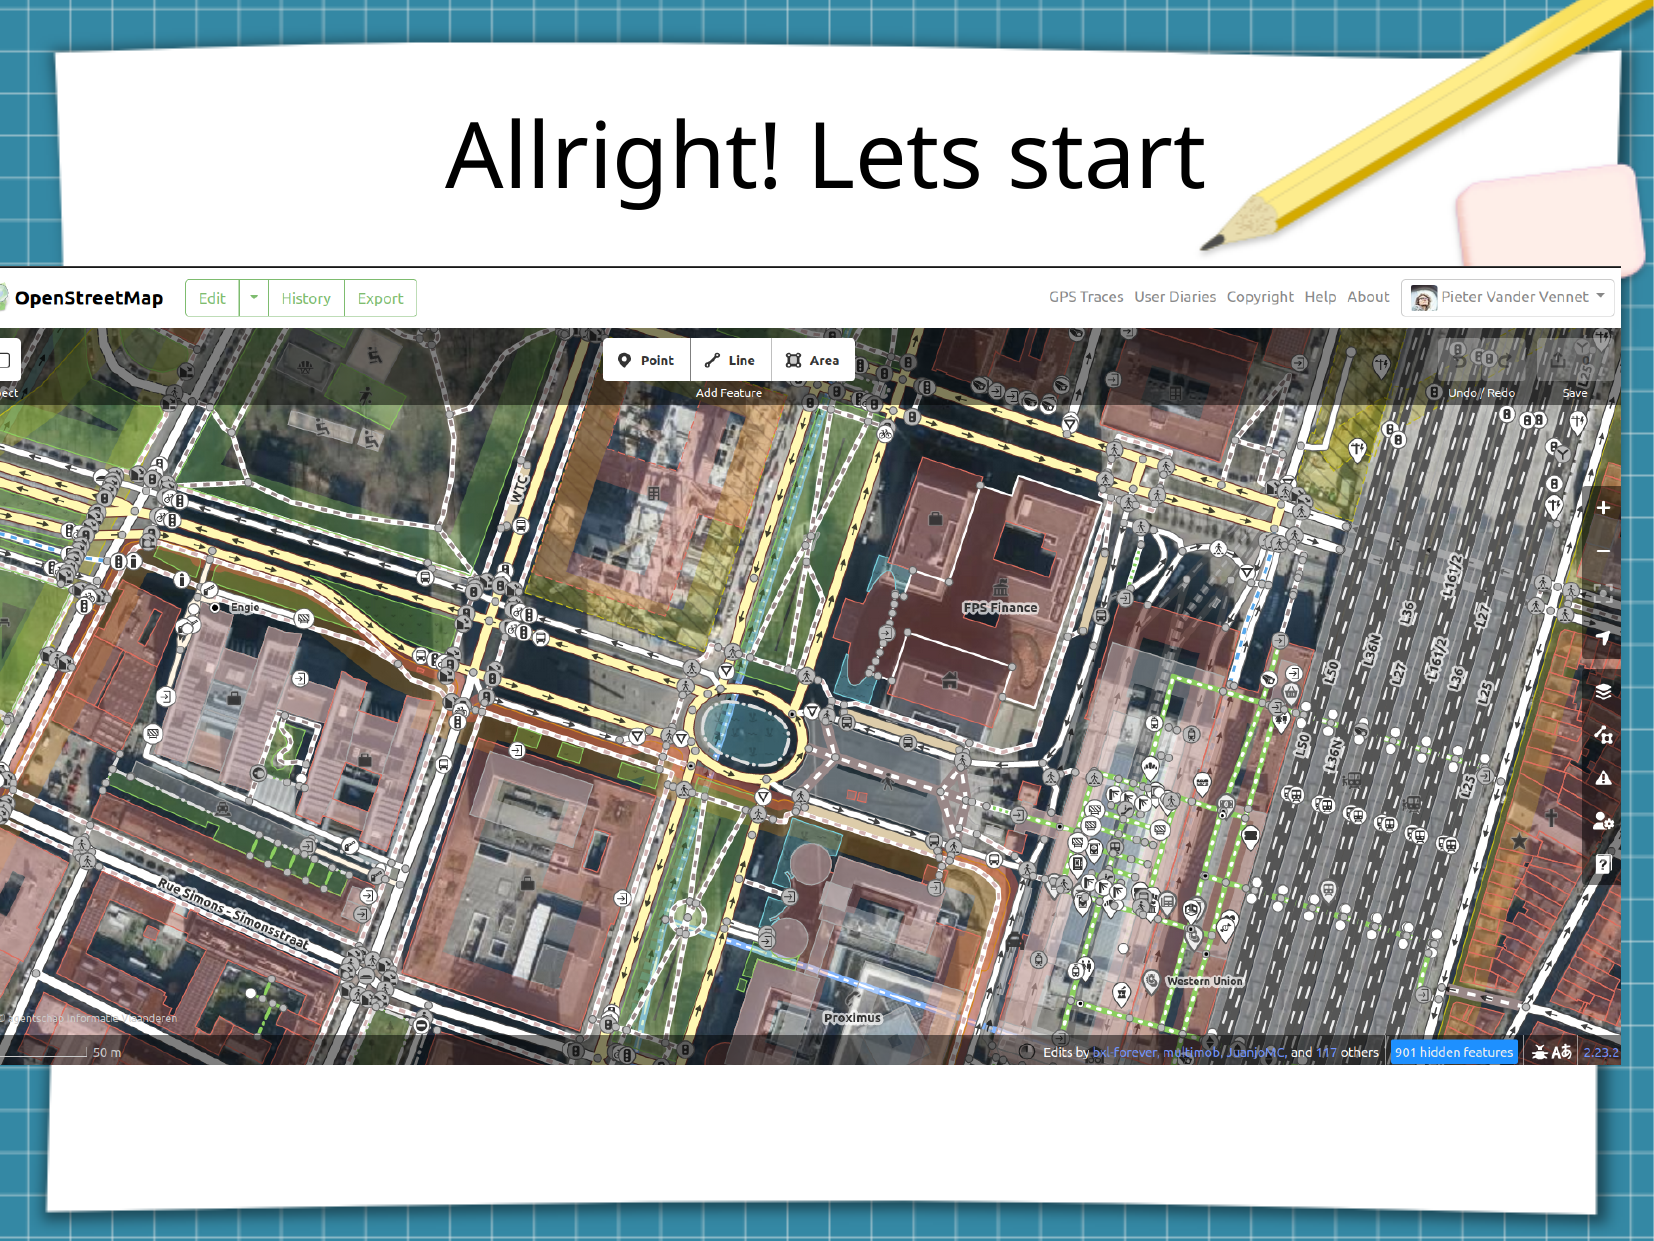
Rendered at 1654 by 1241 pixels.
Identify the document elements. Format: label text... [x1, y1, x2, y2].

picture [0, 0, 1654, 1241]
title Allright! Lets start [82, 49, 1571, 257]
